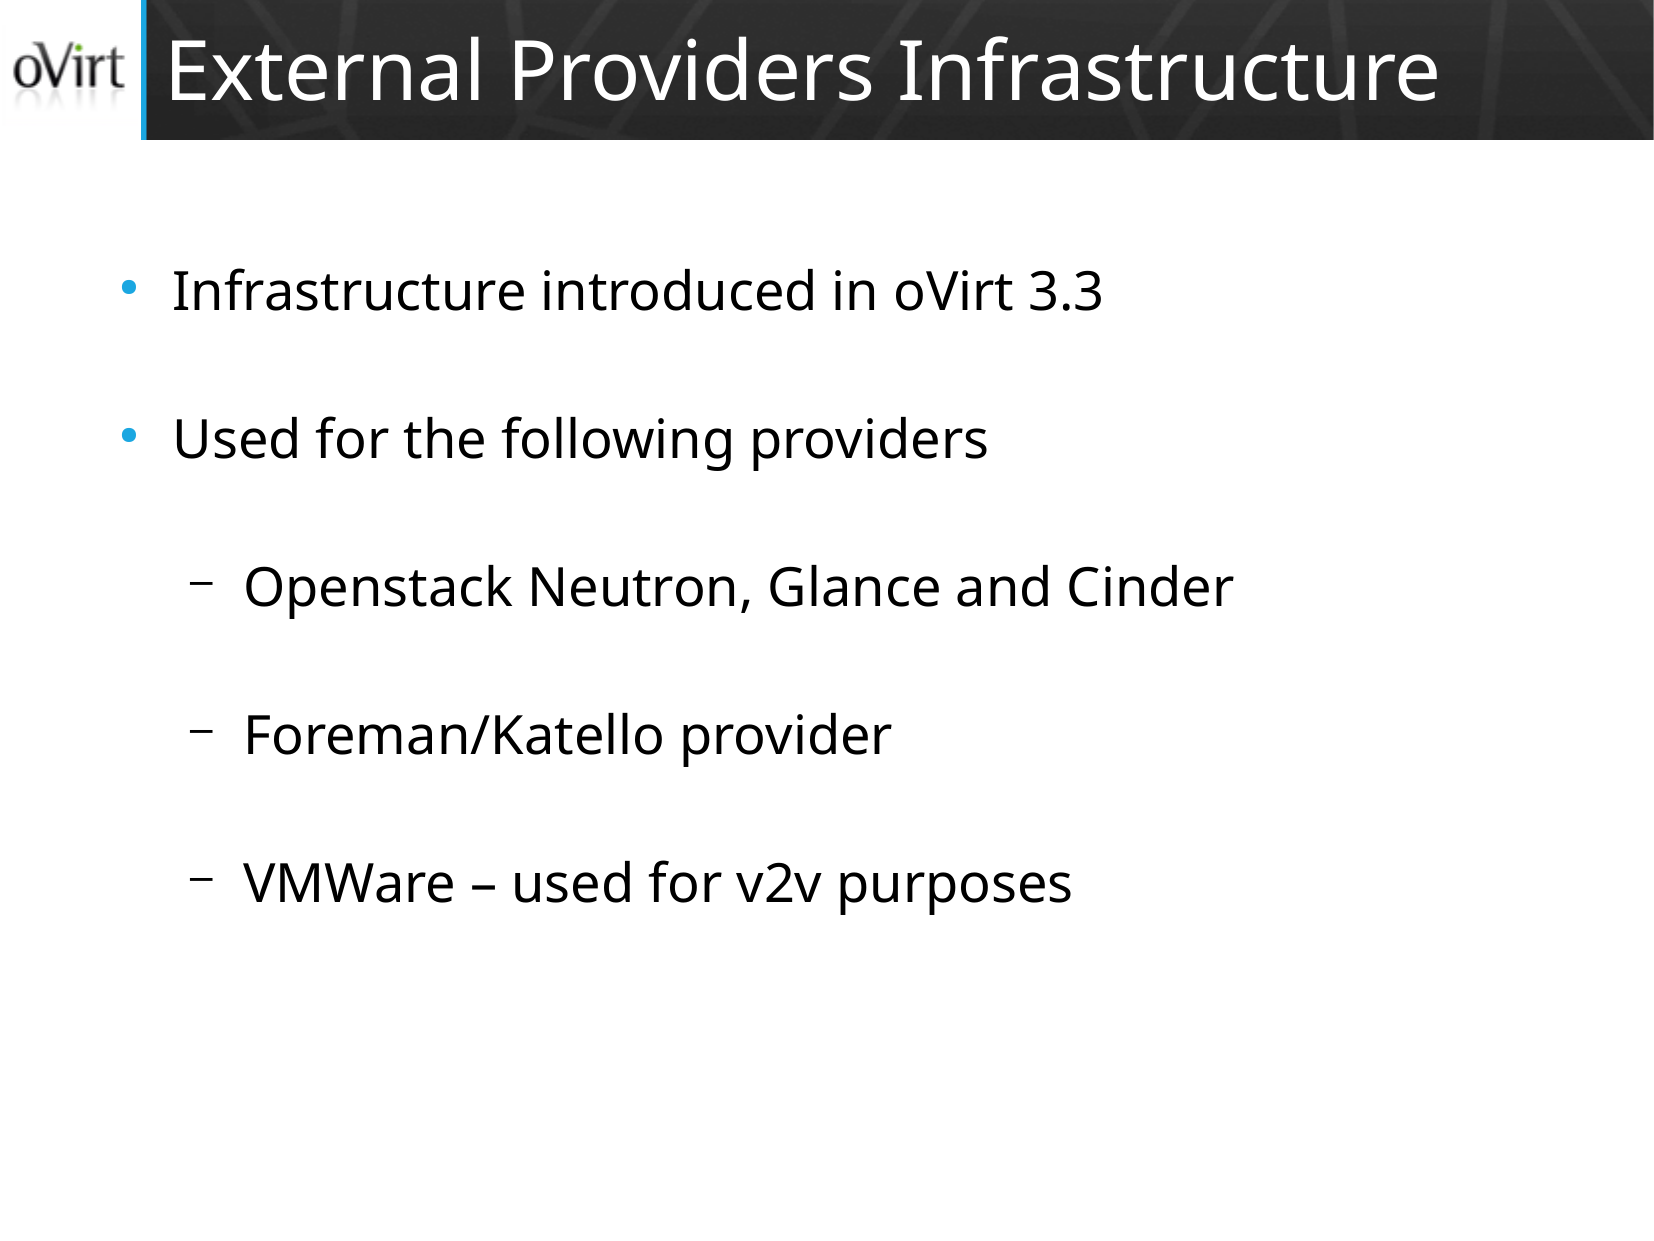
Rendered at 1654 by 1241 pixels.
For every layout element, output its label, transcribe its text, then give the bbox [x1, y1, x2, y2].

picture [0, 0, 1654, 140]
title External Providers Infrastructure [164, 18, 1653, 119]
text_box Infrastructure introduced in oVirt 3.3 Used for the following providers Openstack Neutron, Glance and Cinder Foreman/Katello provider VMWare – used for v2v purposes [86, 244, 1576, 1126]
